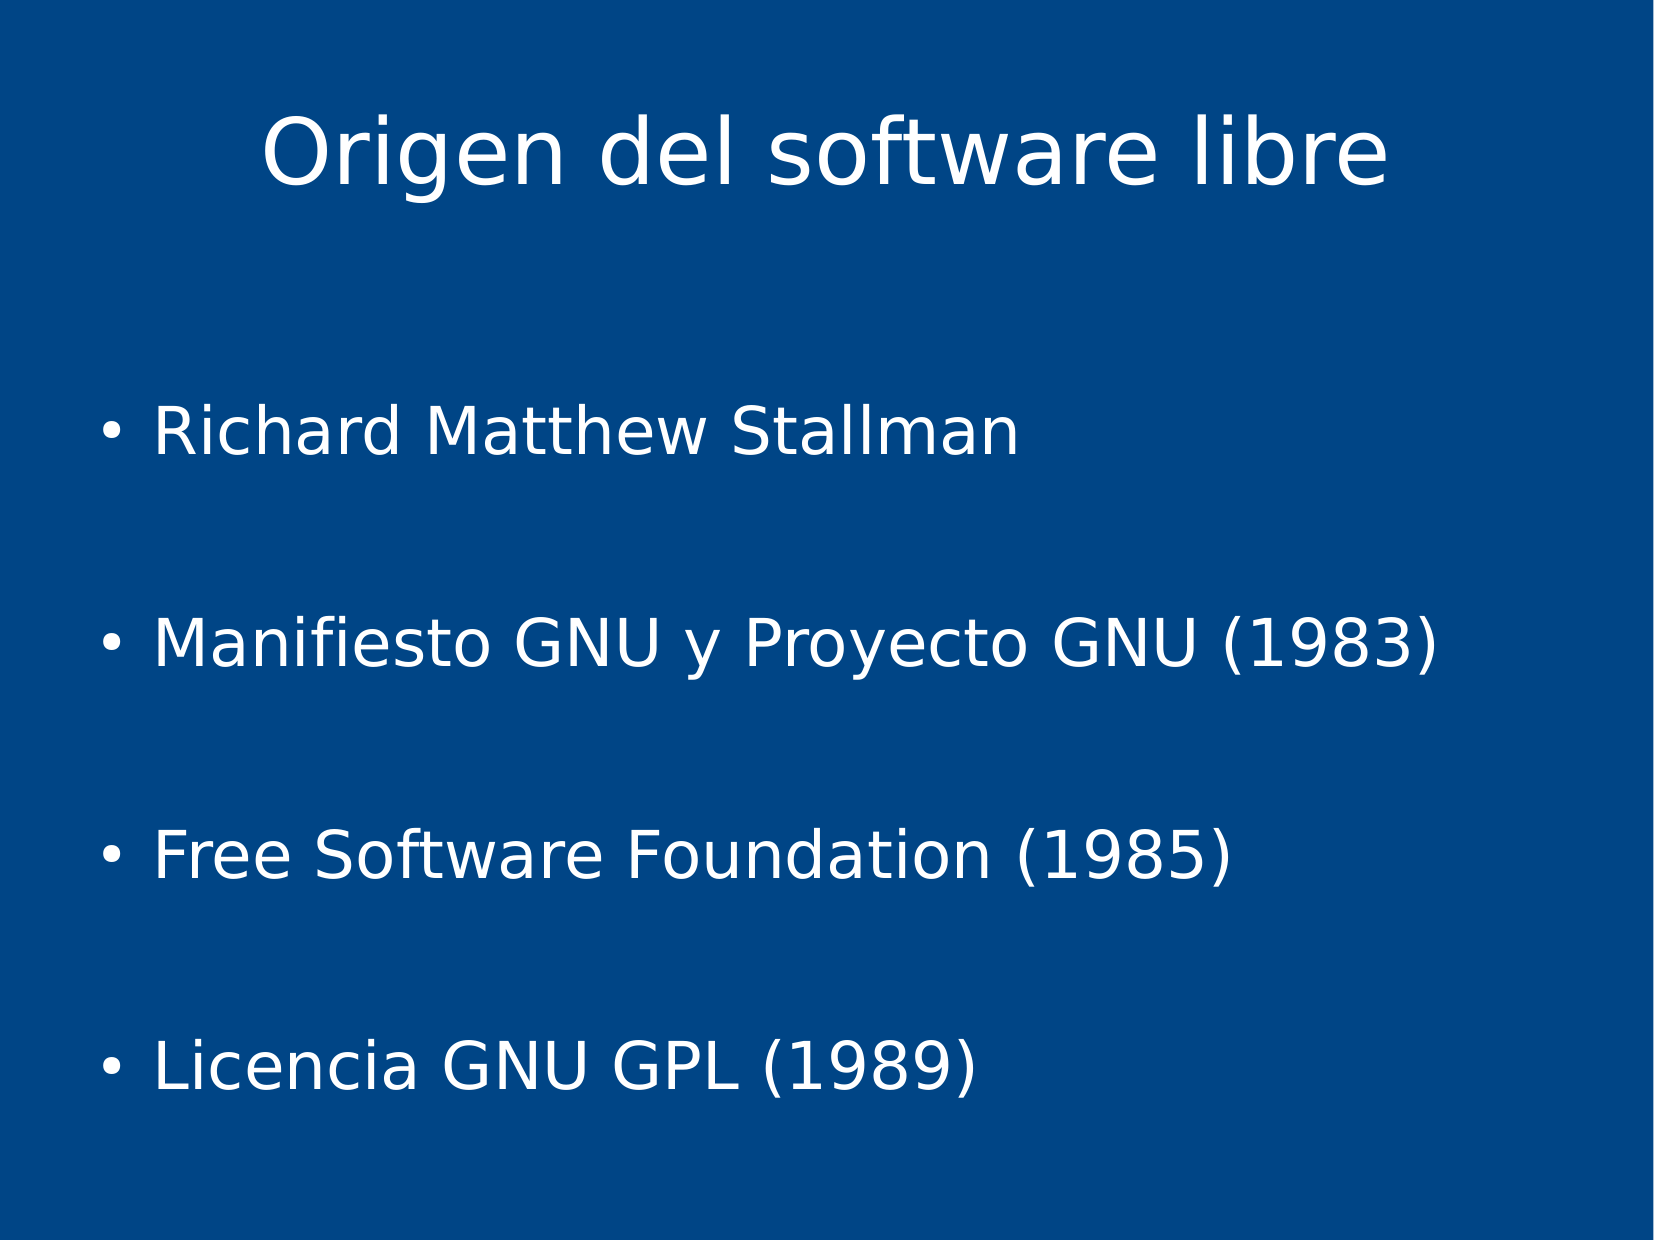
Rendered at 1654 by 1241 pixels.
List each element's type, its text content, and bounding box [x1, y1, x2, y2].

title Origen del software libre [82, 49, 1571, 257]
list Richard Matthew Stallman Manifiesto GNU y Proyecto GNU (1983) Free Software Foundation (1985) Licencia GNU GPL (1989) [82, 290, 1571, 1109]
